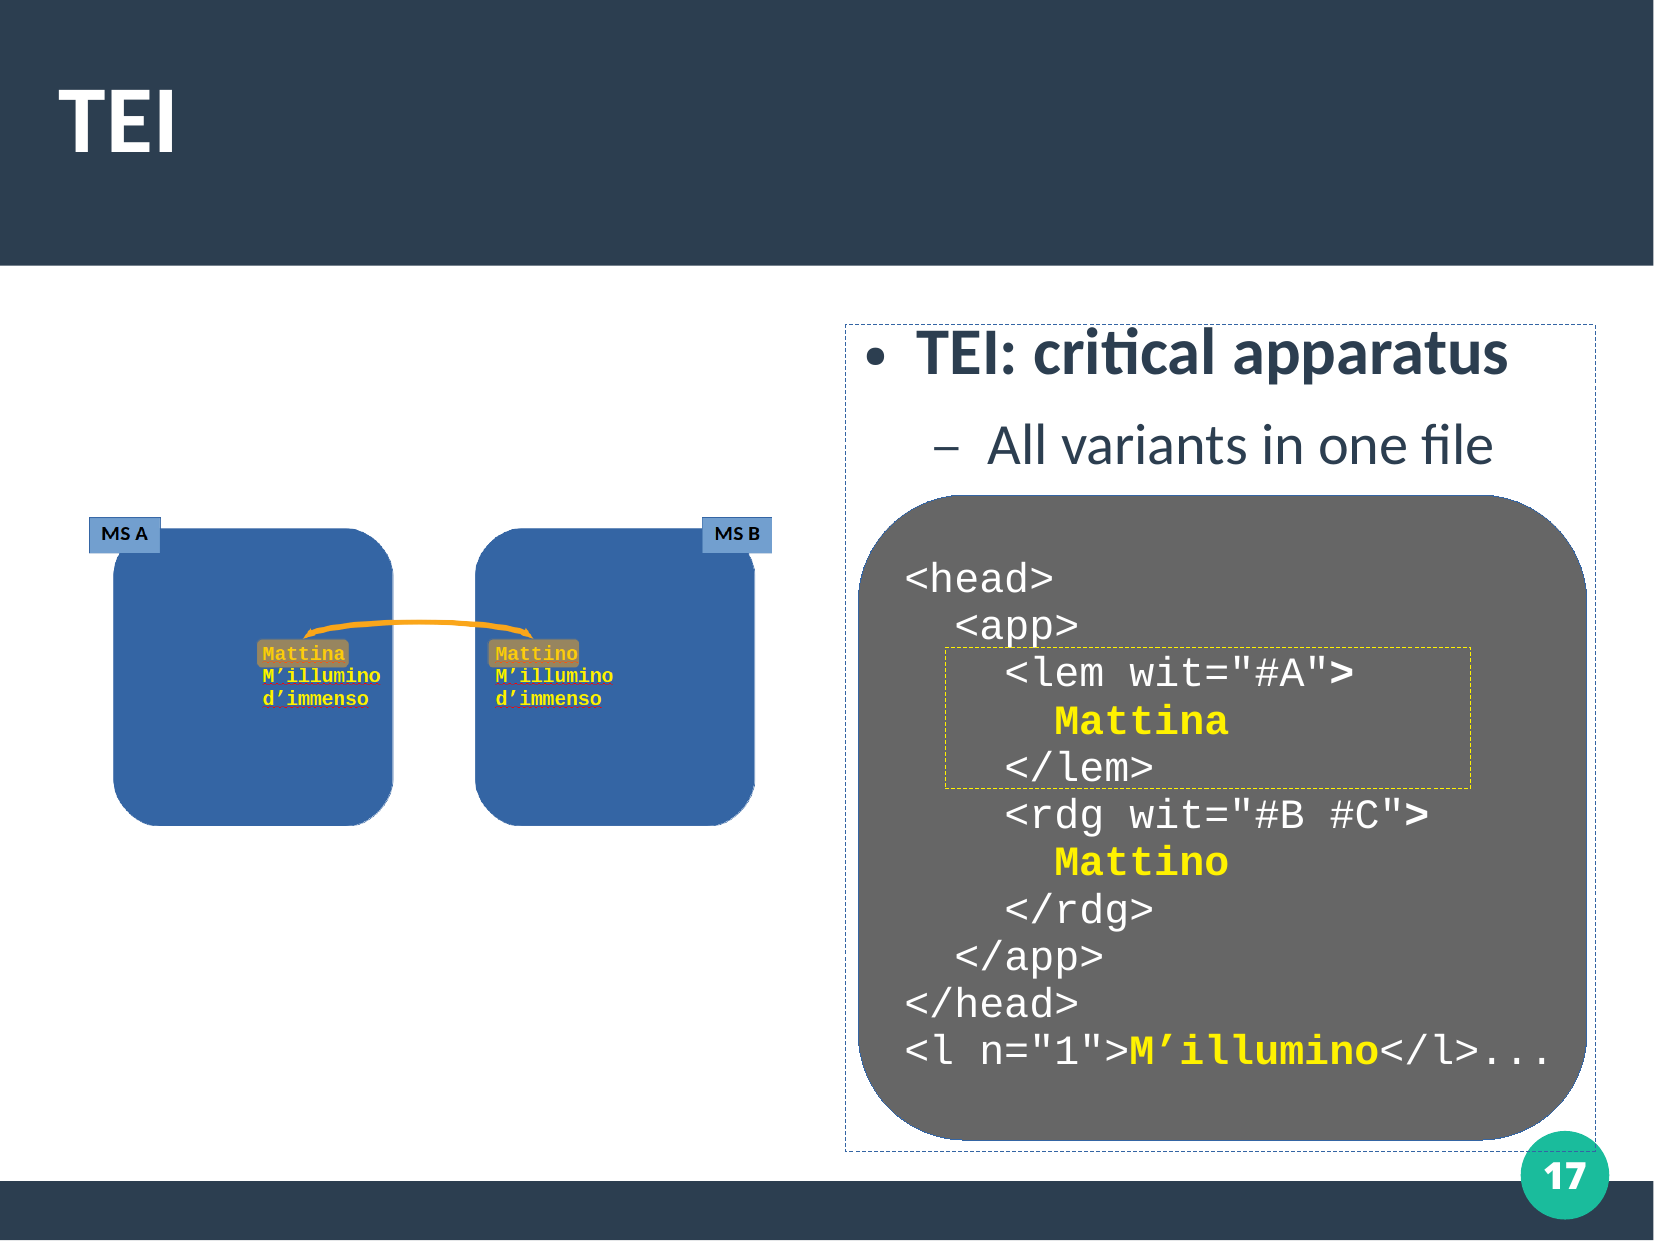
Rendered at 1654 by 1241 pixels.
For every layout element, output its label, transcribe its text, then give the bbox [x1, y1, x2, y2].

title TEI [59, 49, 1595, 207]
text_box <head> <app> <lem wit="#A"> Mattina </lem> <rdg wit="#B #C"> Mattino </rdg> </app> </head> <l n="1">M’illumino</l>... [858, 495, 1587, 1141]
picture [89, 517, 772, 826]
list TEI: critical apparatus All variants in one file [845, 324, 1596, 1152]
